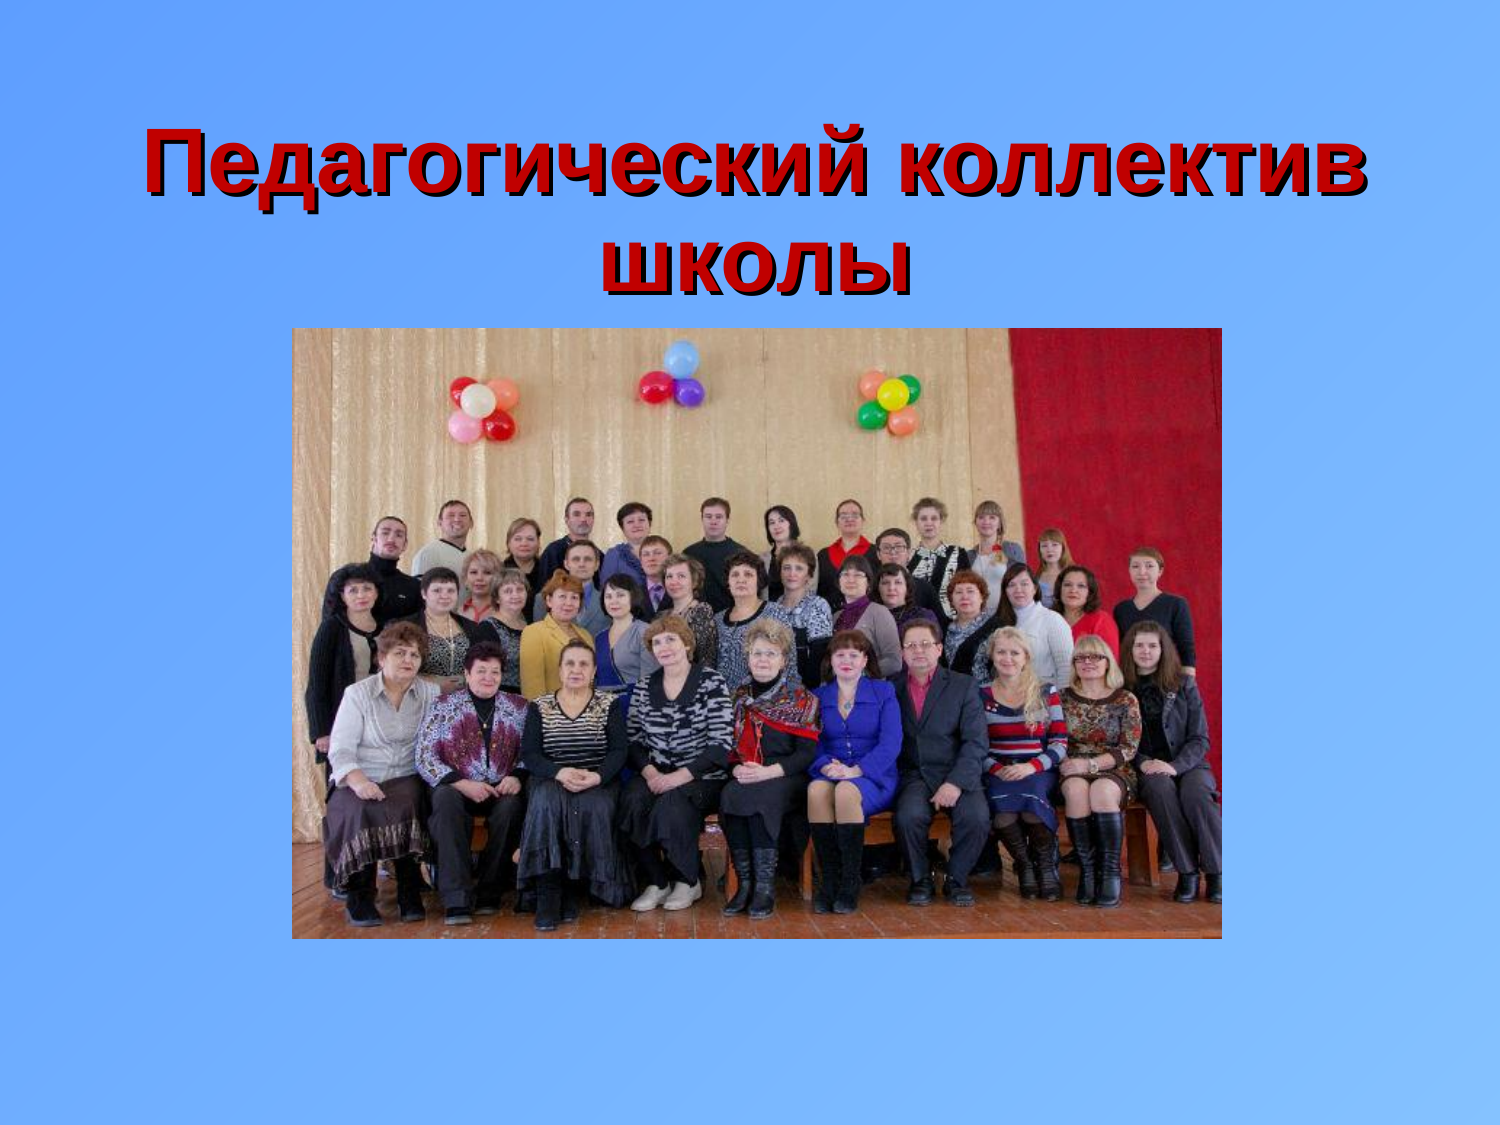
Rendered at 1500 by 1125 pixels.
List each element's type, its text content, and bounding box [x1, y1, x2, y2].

picture [292, 328, 1222, 940]
title Педагогический коллектив школы [105, 105, 1406, 293]
